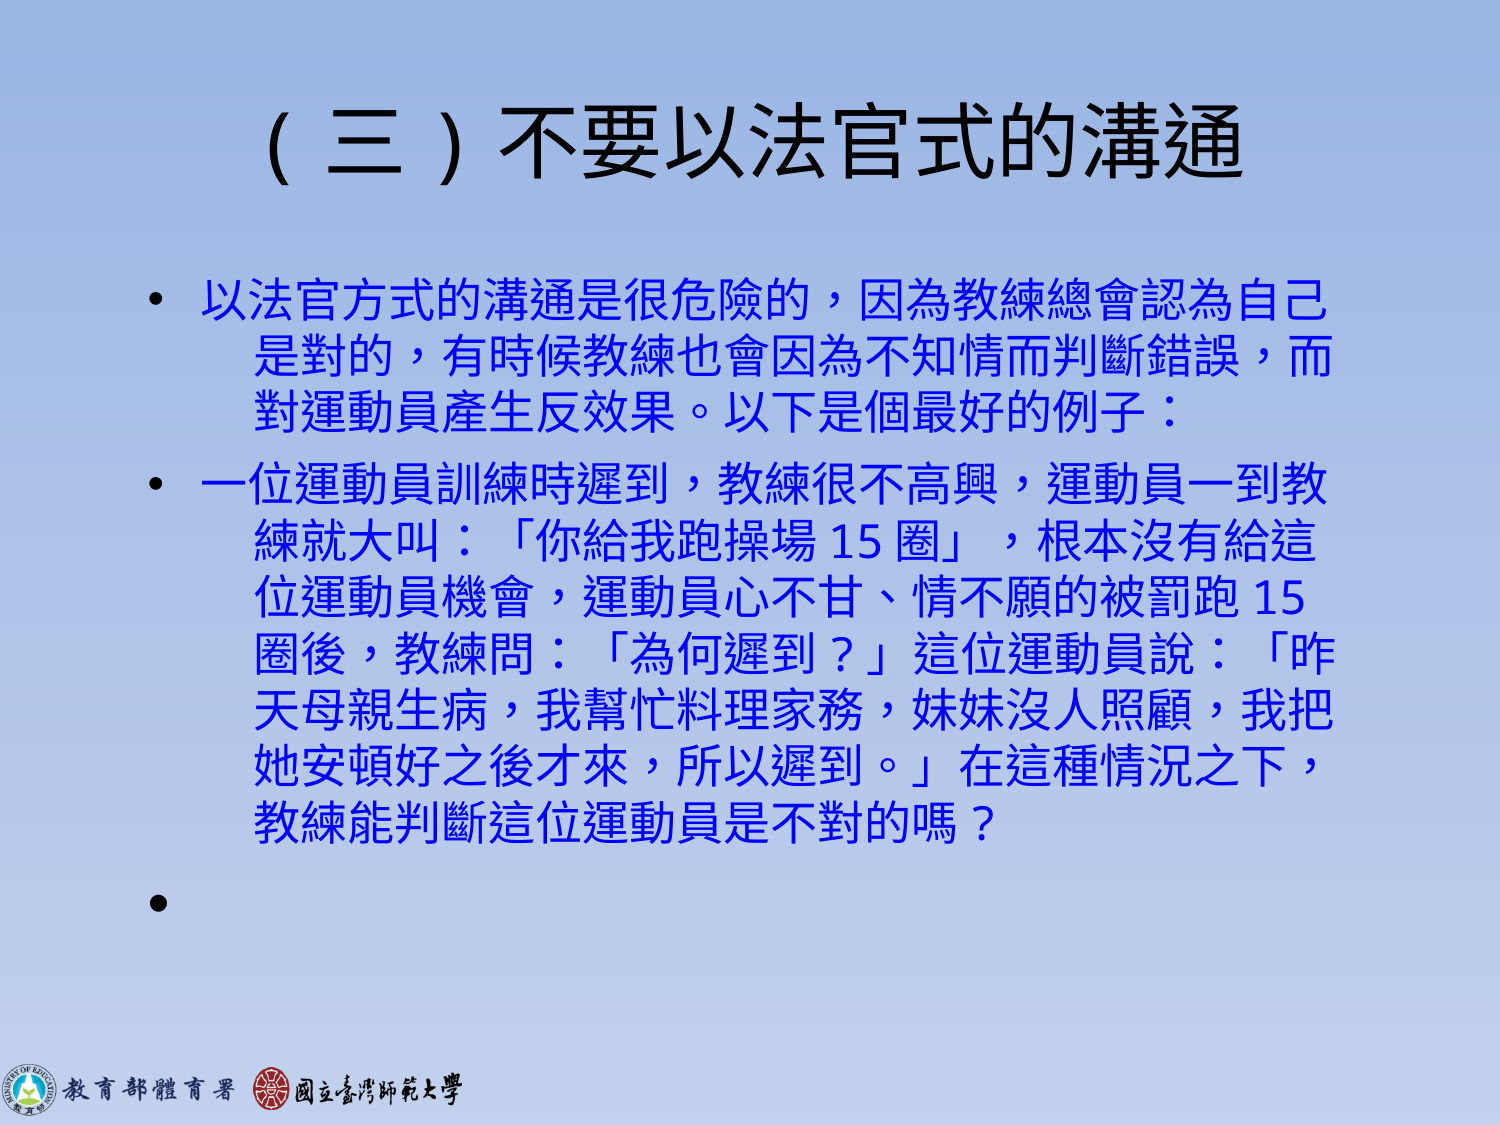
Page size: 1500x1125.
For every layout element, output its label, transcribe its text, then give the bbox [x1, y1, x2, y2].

title (三)不要以法官式的溝通 [75, 45, 1426, 233]
list 以法官方式的溝通是很危險的，因為教練總會認為自己是對的，有時候教練也會因為不知情而判斷錯誤，而對運動員產生反效果。以下是個最好的例子： 一位運動員訓練時遲到，教練很不高興，運動員一到教練就大叫：「你給我跑操場15圈」，根本沒有給這位運動員機會，運動員心不甘、情不願的被罰跑15圈後，教練問：「為何遲到?」這位運動員說：「昨天母親生病，我幫忙料理家務，妹妹沒人照顧，我把她安頓好之後才來，所以遲到。」在這種情況之下，教練能判斷這位運動員是不對的嗎? [132, 262, 1372, 937]
